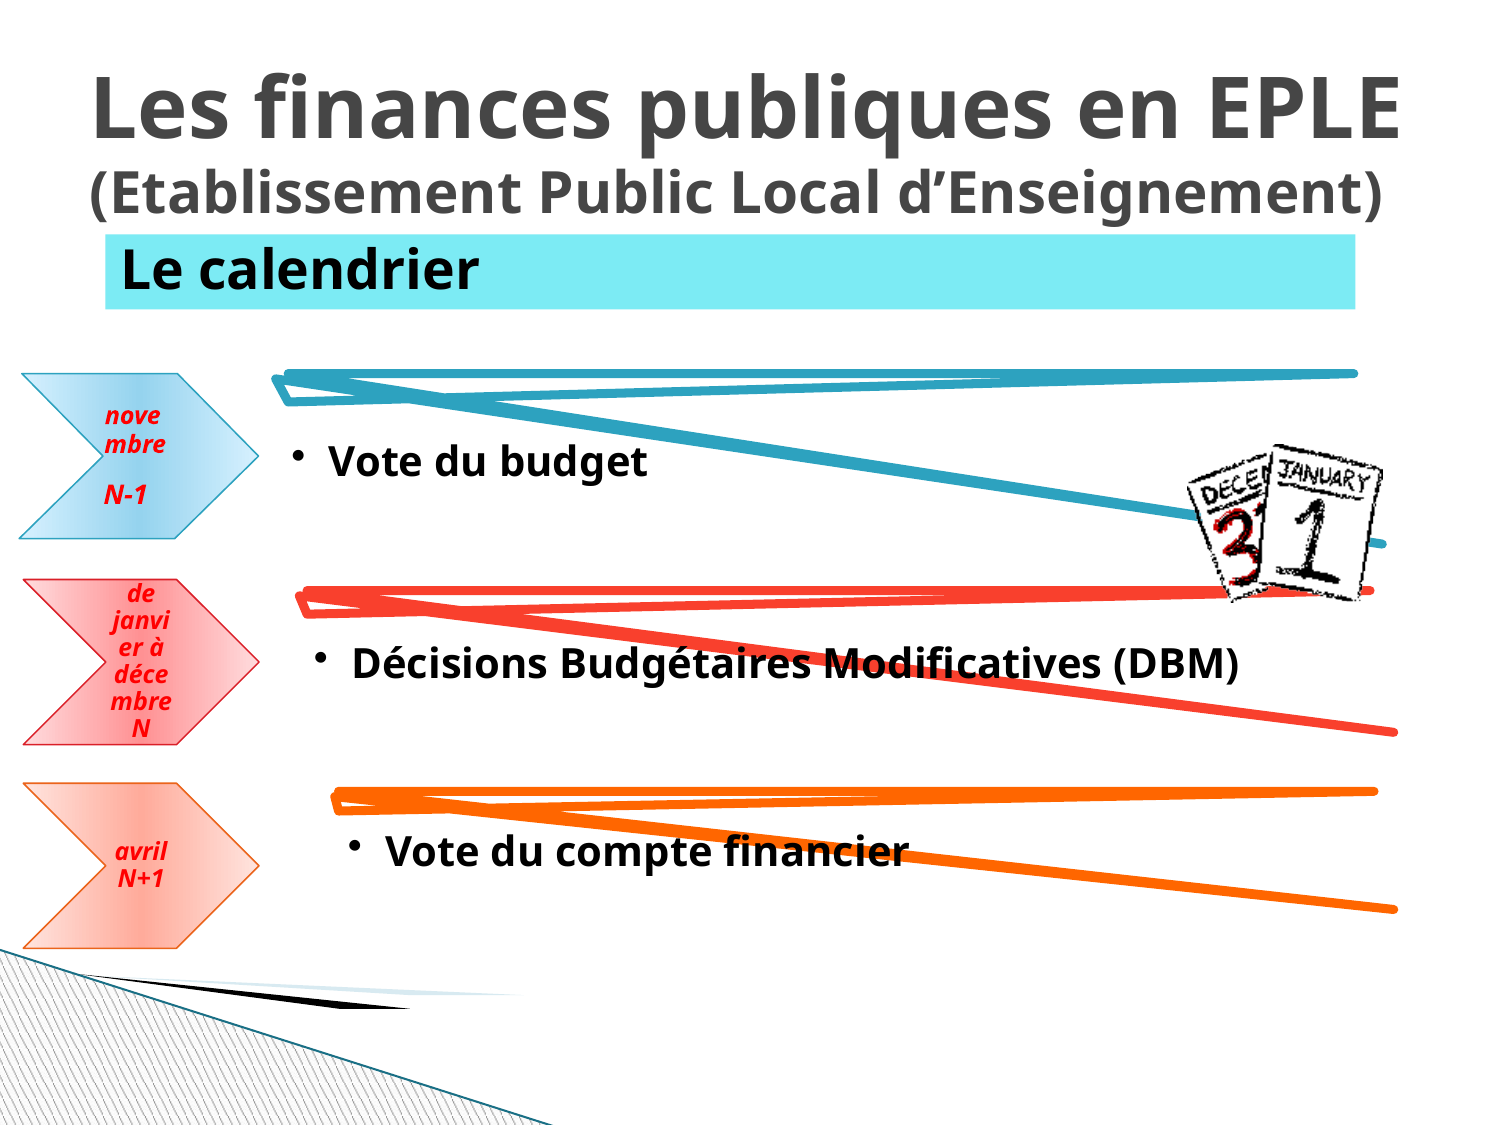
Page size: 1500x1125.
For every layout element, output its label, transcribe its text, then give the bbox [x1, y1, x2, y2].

text_box Décisions Budgétaires Modificatives (DBM) [952, 674, 1394, 733]
text_box Vote du budget [275, 373, 1354, 515]
text_box Décisions Budgétaires Modificatives (DBM) [299, 590, 1187, 651]
text_box Vote du compte financier [334, 791, 1375, 839]
list Le calendrier [105, 234, 1356, 310]
title Les finances publiques en EPLE (Etablissement Public Local d’Enseignement) [75, 45, 1425, 233]
picture [0, 952, 543, 1125]
text_box avril N+1 [23, 783, 260, 949]
text_box Vote du compte financier [734, 836, 808, 848]
picture [1187, 444, 1383, 603]
text_box de janvier à décembre N [23, 579, 260, 745]
text_box novembre N-1 [19, 373, 259, 539]
text_box Vote du compte financier [900, 854, 1394, 910]
